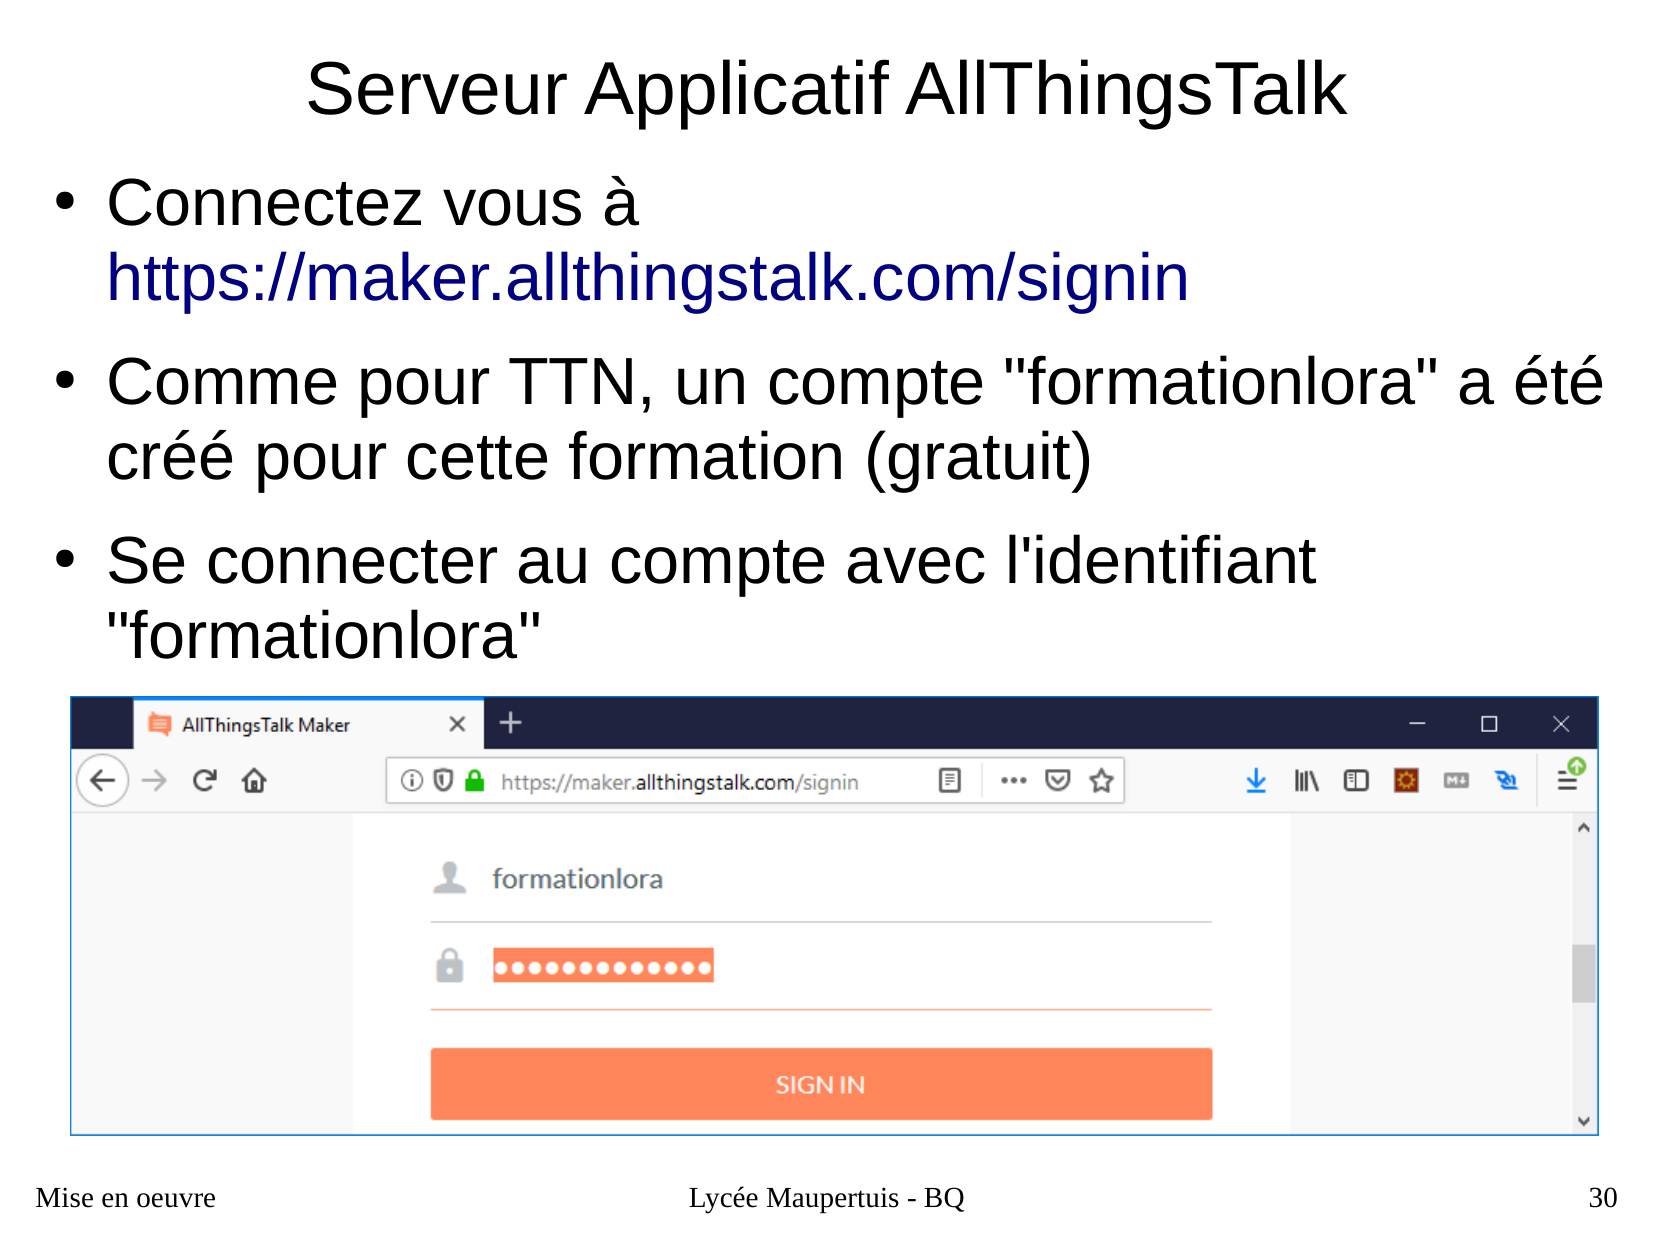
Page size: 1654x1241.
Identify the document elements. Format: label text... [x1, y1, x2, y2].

picture [70, 696, 1599, 1136]
list Connectez vous à https://maker.allthingstalk.com/signin Comme pour TTN, un compte "formationlora" a été créé pour cette formation (gratuit) Se connecter au compte avec l'identifiant "formationlora" [35, 165, 1619, 1170]
title Serveur Applicatif AllThingsTalk [35, 35, 1619, 142]
